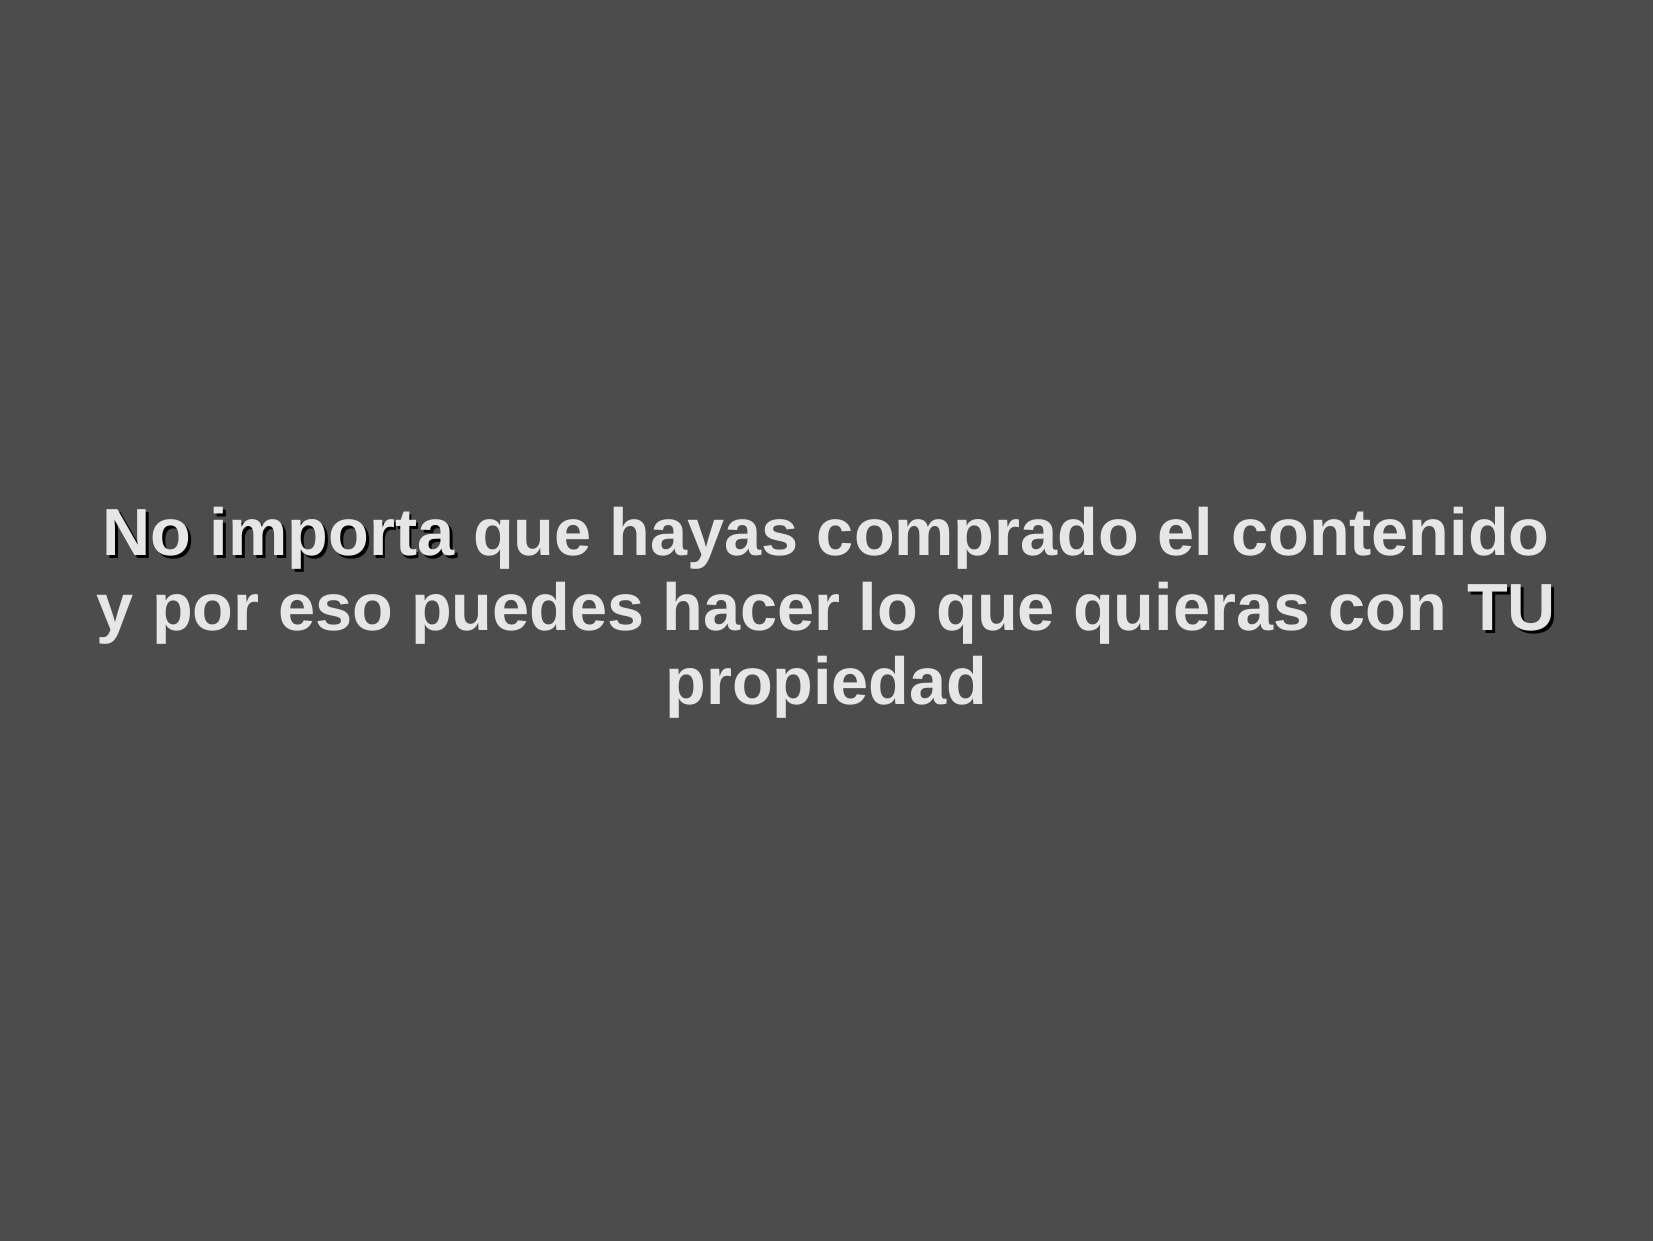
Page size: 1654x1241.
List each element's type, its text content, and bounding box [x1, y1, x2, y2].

subtitle No importa que hayas comprado el contenido y por eso puedes hacer lo que quieras con TU propiedad [82, 112, 1571, 1102]
